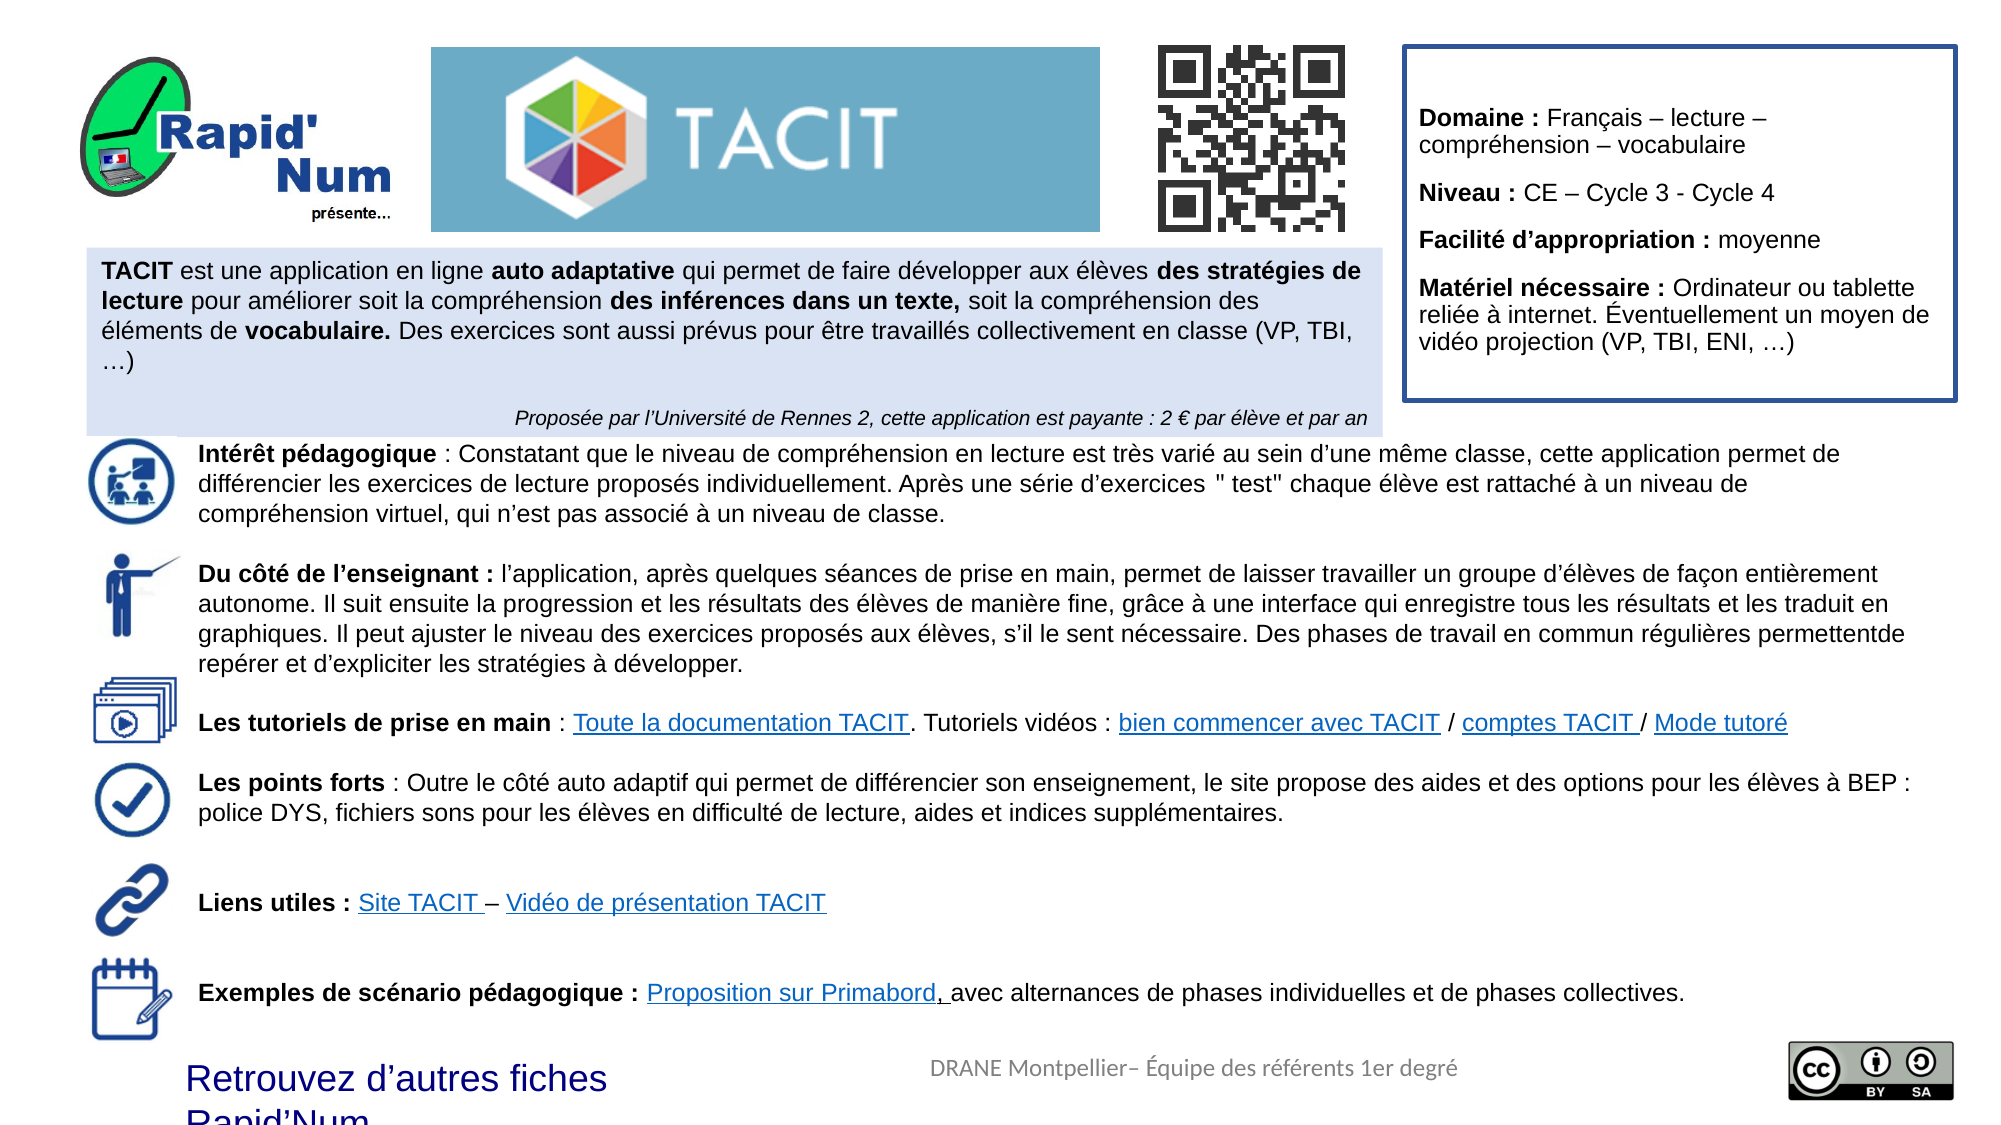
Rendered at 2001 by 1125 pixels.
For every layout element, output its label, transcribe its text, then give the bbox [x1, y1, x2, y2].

picture [431, 47, 1100, 232]
text_box DRANE Montpellier– Équipe des référents 1er degré [630, 1044, 1759, 1105]
picture [1158, 45, 1345, 232]
picture [86, 436, 177, 527]
text_box Retrouvez d’autres fiches Rapid’Num [170, 1046, 712, 1125]
text_box Domaine : Français – lecture – compréhension – vocabulaire Niveau : CE – Cycle 3 - Cycle 4 Facilité d’appropriation : moyenne Matériel nécessaire : Ordinateur ou tablette reliée à internet. Éventuellement un moyen de vidéo projection (VP, TBI, ENI, …) [1404, 46, 1956, 401]
picture [86, 667, 187, 756]
picture [97, 550, 182, 641]
picture [90, 758, 175, 842]
picture [1781, 1037, 1956, 1105]
text_box Intérêt pédagogique : Constatant que le niveau de compréhension en lecture est très varié au sein d’une même classe, cette application permet de différencier les exercices de lecture proposés individuellement. Après une série d’exercices " test" chaque élève est rattaché à un niveau de compréhension virtuel, qui n’est pas associé à un niveau de classe. Du côté de l’enseignant : l’application, après quelques séances de prise en main, permet de laisser travailler un groupe d’élèves de façon entièrement autonome. Il suit ensuite la progression et les résultats des élèves de manière fine, grâce à une interface qui enregistre tous les résultats et les traduit en graphiques. Il peut ajuster le niveau des exercices proposés aux élèves, s’il le sent nécessaire. Des phases de travail en commun régulières permettentde repérer et d’expliciter les stratégies à développer. Les tutoriels de prise en main : Toute la documentation TACIT. Tutoriels vidéos : bien commencer avec TACIT / comptes TACIT / Mode tutoré Les points forts : Outre le côté auto adaptif qui permet de différencier son enseignement, le site propose des aides et des options pour les élèves à BEP : police DYS, fichiers sons pour les élèves en difficulté de lecture, aides et indices supplémentaires. Liens utiles : Site TACIT – Vidéo de présentation TACIT Exemples de scénario pédagogique : Proposition sur Primabord, avec alternances de phases individuelles et de phases collectives. [183, 430, 1932, 1074]
picture [90, 858, 174, 942]
picture [84, 954, 177, 1045]
text_box TACIT est une application en ligne auto adaptative qui permet de faire développer aux élèves des stratégies de lecture pour améliorer soit la compréhension des inférences dans un texte, soit la compréhension des éléments de vocabulaire. Des exercices sont aussi prévus pour être travaillés collectivement en classe (VP, TBI, …) Proposée par l’Université de Rennes 2, cette application est payante : 2 € par élève et par an [86, 247, 1383, 438]
picture [64, 45, 411, 232]
